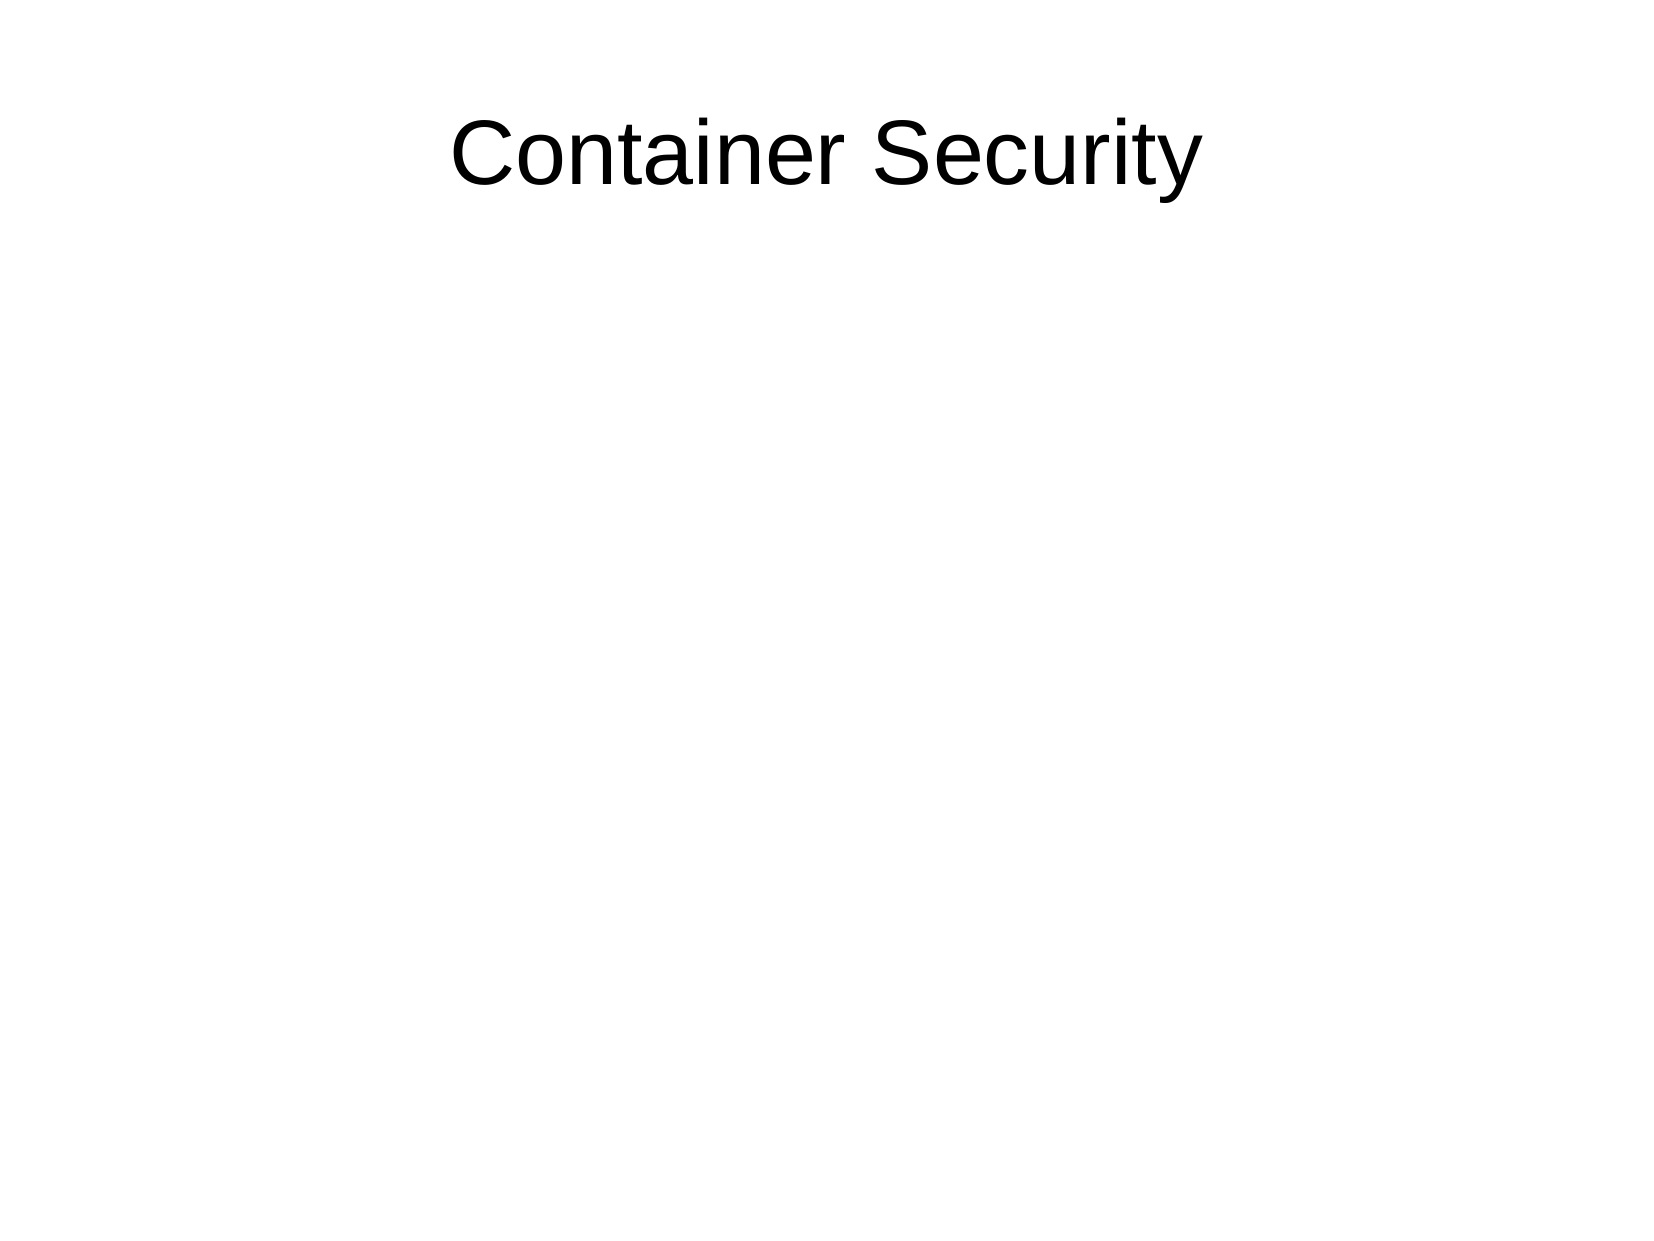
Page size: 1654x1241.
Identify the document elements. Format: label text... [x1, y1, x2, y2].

title Container Security [82, 49, 1571, 257]
